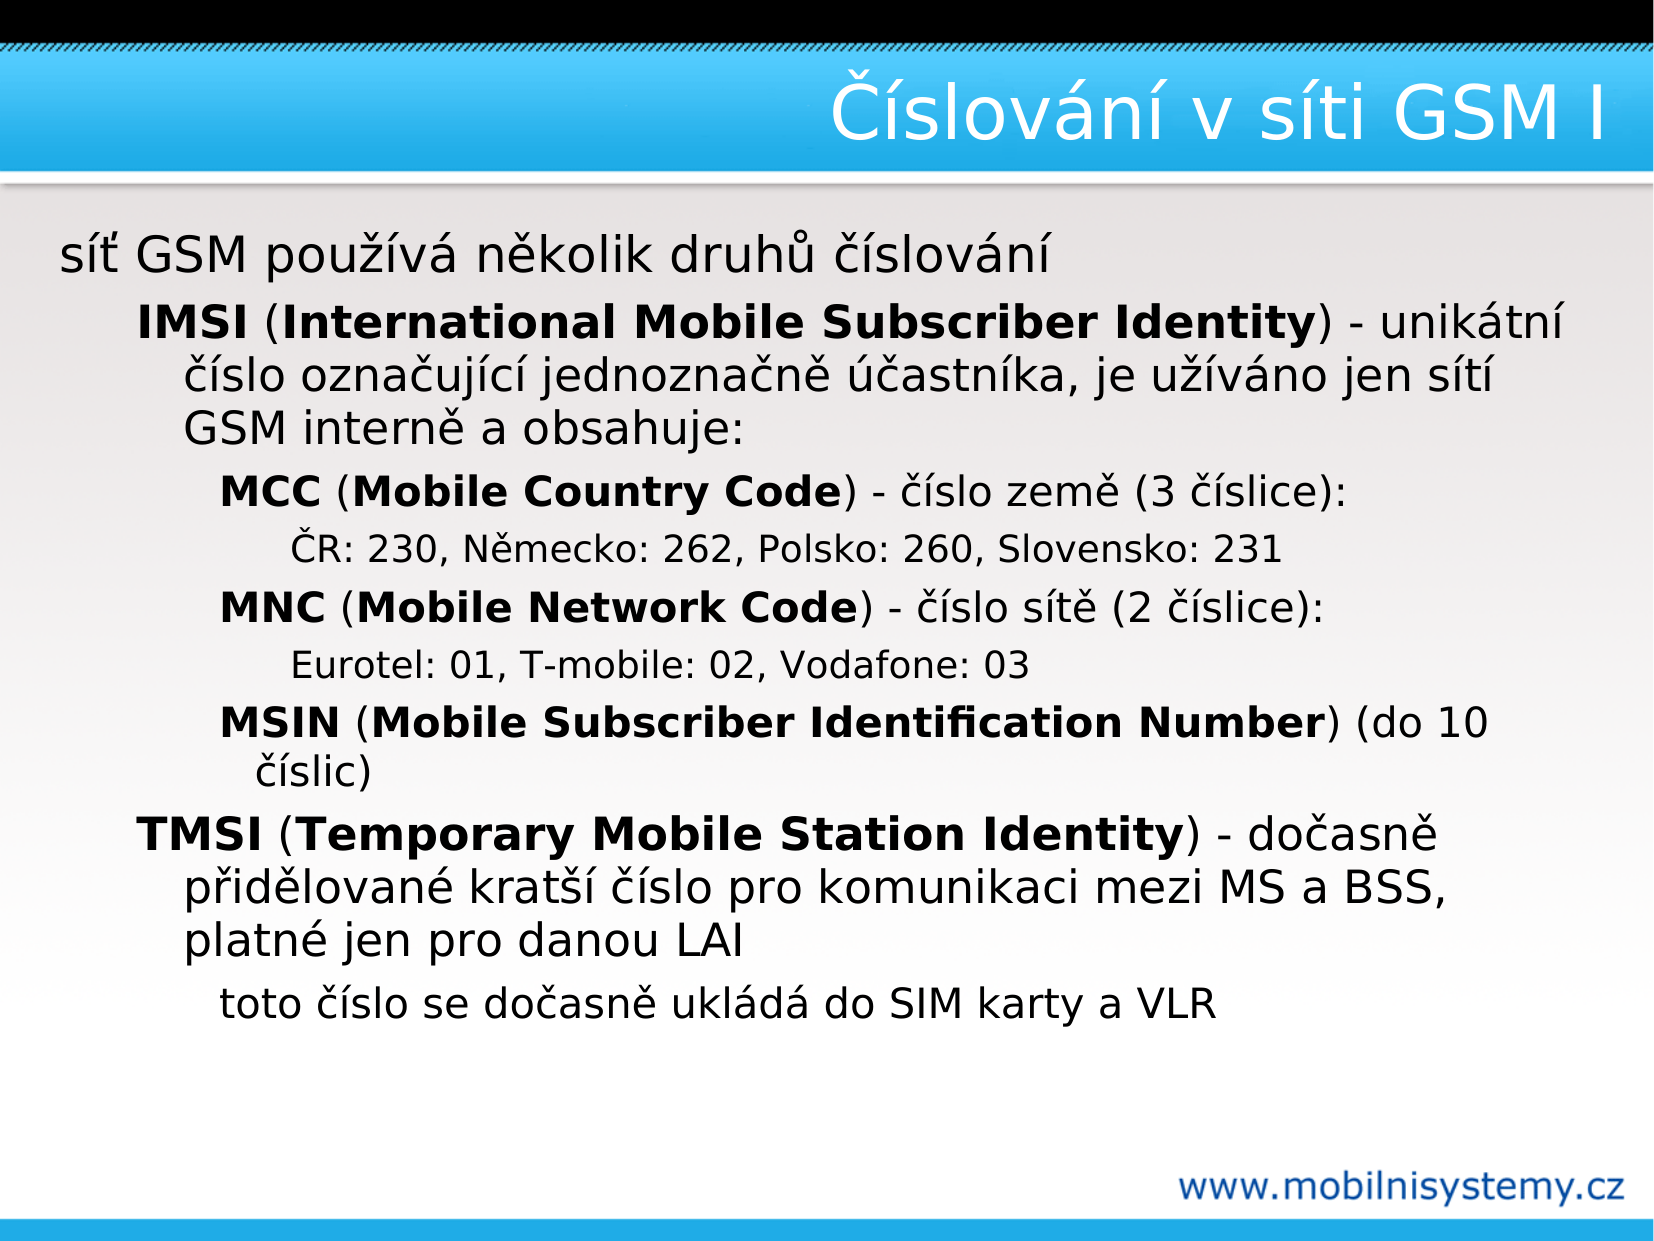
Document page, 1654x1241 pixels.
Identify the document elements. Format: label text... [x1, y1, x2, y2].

list síť GSM používá několik druhů číslování IMSI (International Mobile Subscriber Identity) - unikátní číslo označující jednoznačně účastníka, je užíváno jen sítí GSM interně a obsahuje: MCC (Mobile Country Code) - číslo země (3 číslice): ČR: 230, Německo: 262, Polsko: 260, Slovensko: 231 MNC (Mobile Network Code) - číslo sítě (2 číslice): Eurotel: 01, T-mobile: 02, Vodafone: 03 MSIN (Mobile Subscriber Identification Number) (do 10 číslic) TMSI (Temporary Mobile Station Identity) - dočasně přidělované kratší číslo pro komunikaci mezi MS a BSS, platné jen pro danou LAI toto číslo se dočasně ukládá do SIM karty a VLR [32, 218, 1595, 1108]
title Číslování v síti GSM I [29, 49, 1624, 178]
picture [0, 0, 1654, 1241]
